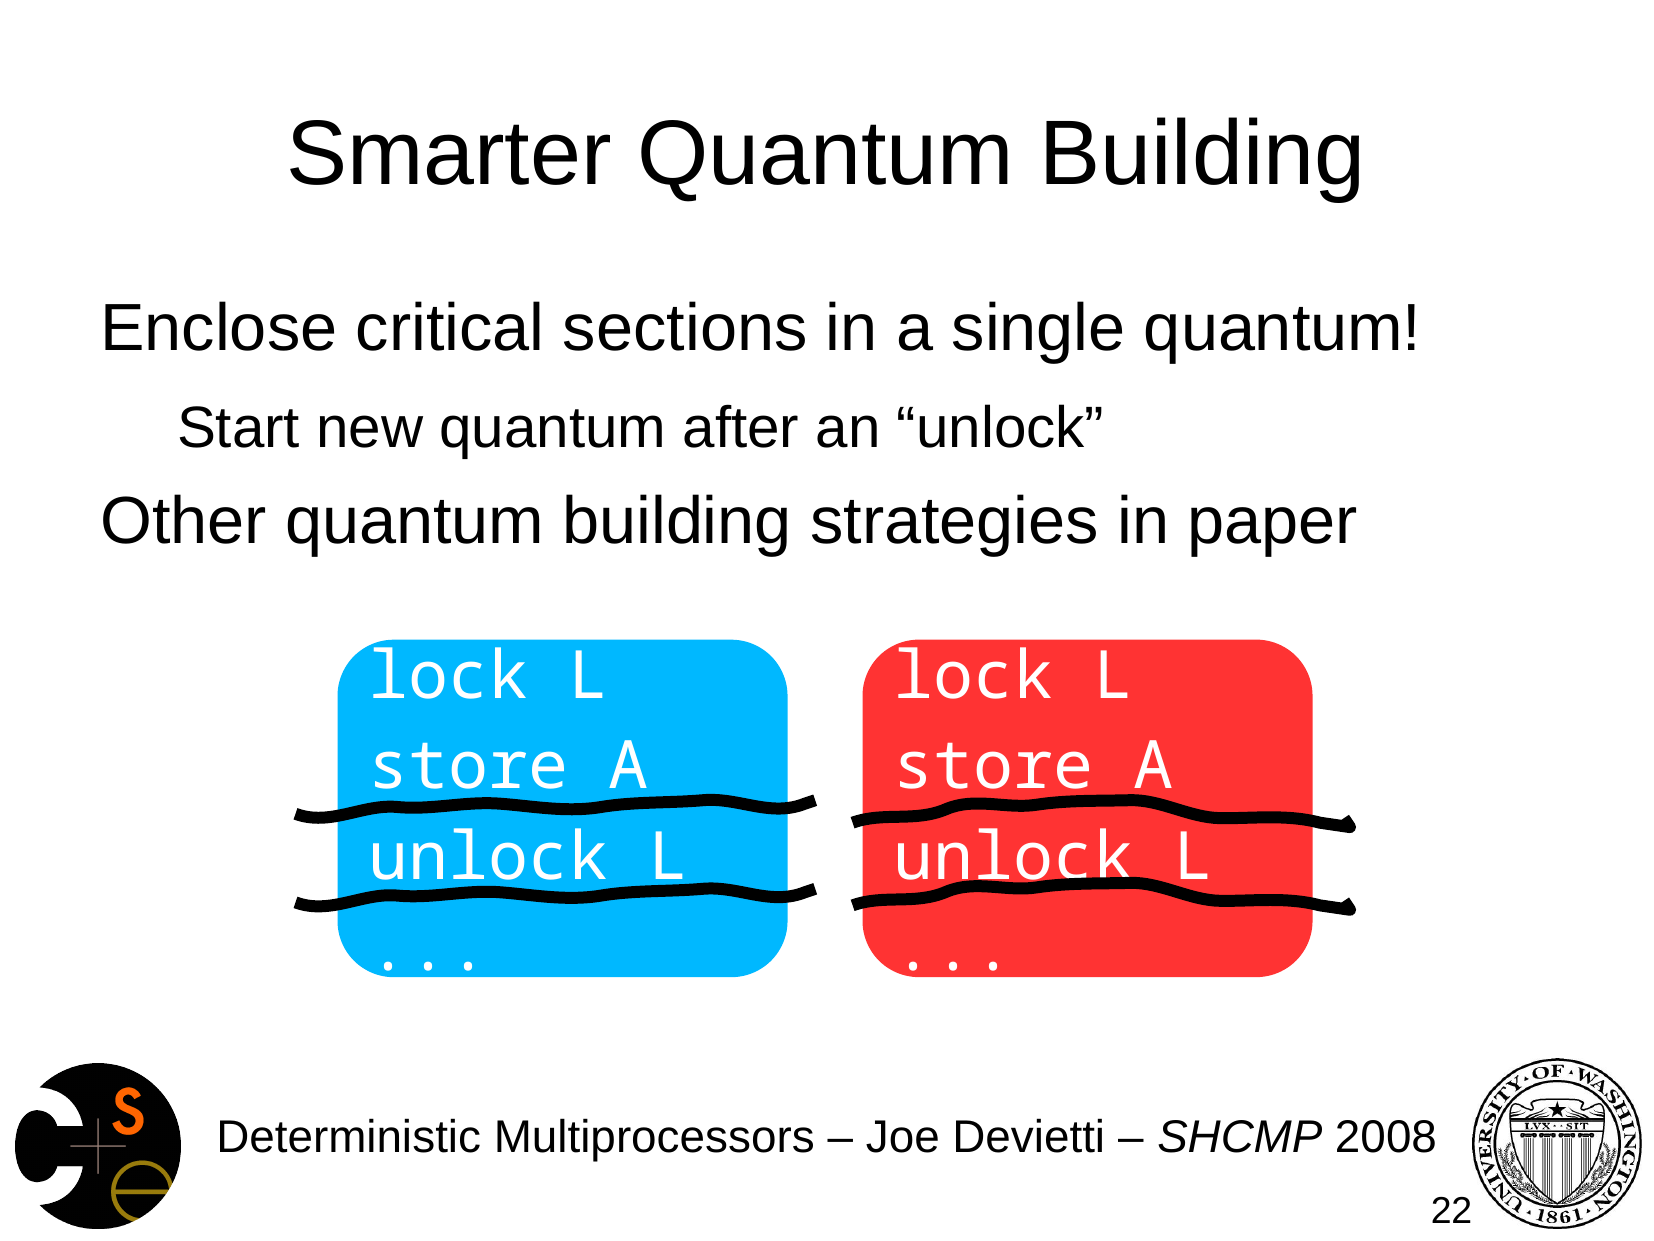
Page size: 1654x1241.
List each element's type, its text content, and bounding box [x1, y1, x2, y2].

picture [1472, 1058, 1642, 1229]
text_box lock L store A unlock L ... [337, 806, 788, 898]
text_box lock L store A unlock L ... [337, 895, 788, 978]
list Enclose critical sections in a single quantum! Start new quantum after an “unlock” Other quantum building strategies in paper [82, 290, 1571, 1094]
title Smarter Quantum Building [82, 49, 1571, 257]
text_box lock L store A unlock L ... [862, 807, 1313, 897]
picture [15, 1063, 181, 1229]
text_box lock L store A unlock L ... [337, 639, 788, 809]
text_box lock L store A unlock L ... [862, 639, 1313, 814]
text_box lock L store A unlock L ... [862, 889, 1313, 978]
